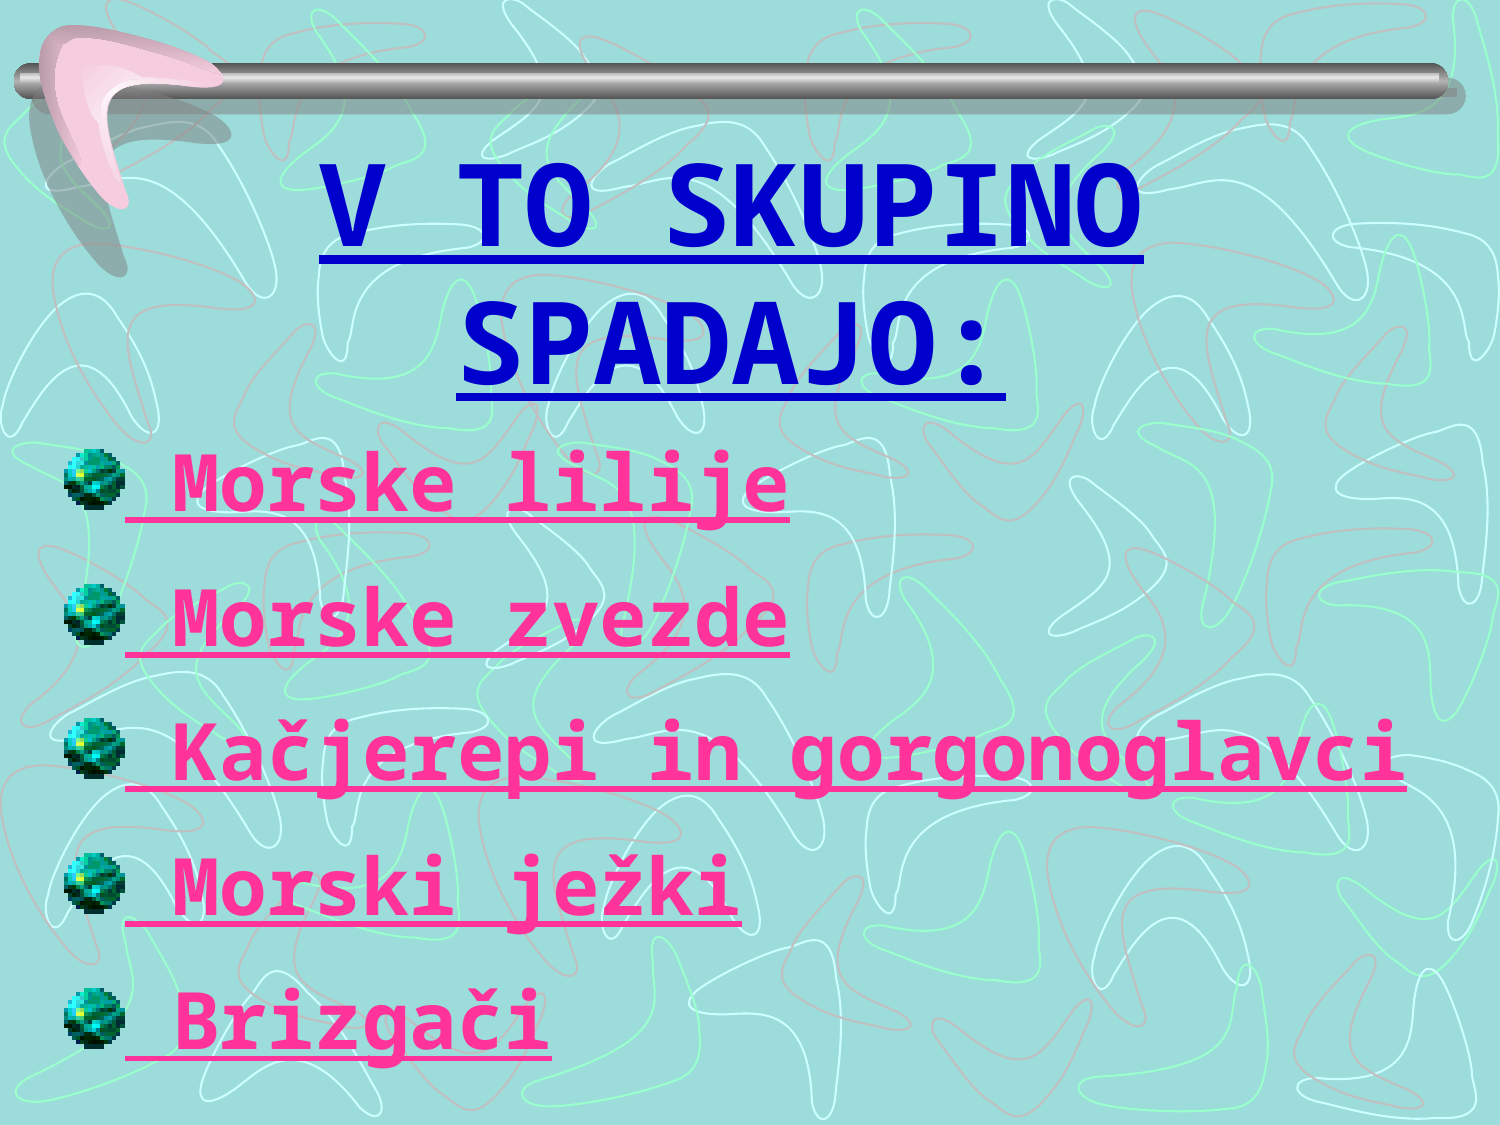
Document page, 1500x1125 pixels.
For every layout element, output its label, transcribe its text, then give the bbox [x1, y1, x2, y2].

picture [64, 988, 125, 1049]
text_box V TO SKUPINO SPADAJO: [99, 124, 1363, 415]
picture [64, 718, 125, 779]
picture [64, 584, 125, 645]
picture [64, 853, 125, 914]
picture [64, 449, 125, 510]
text_box Morske lilije Morske zvezde Kačjerepi in gorgonoglavci Morski ježki Brizgači [50, 424, 1450, 1125]
